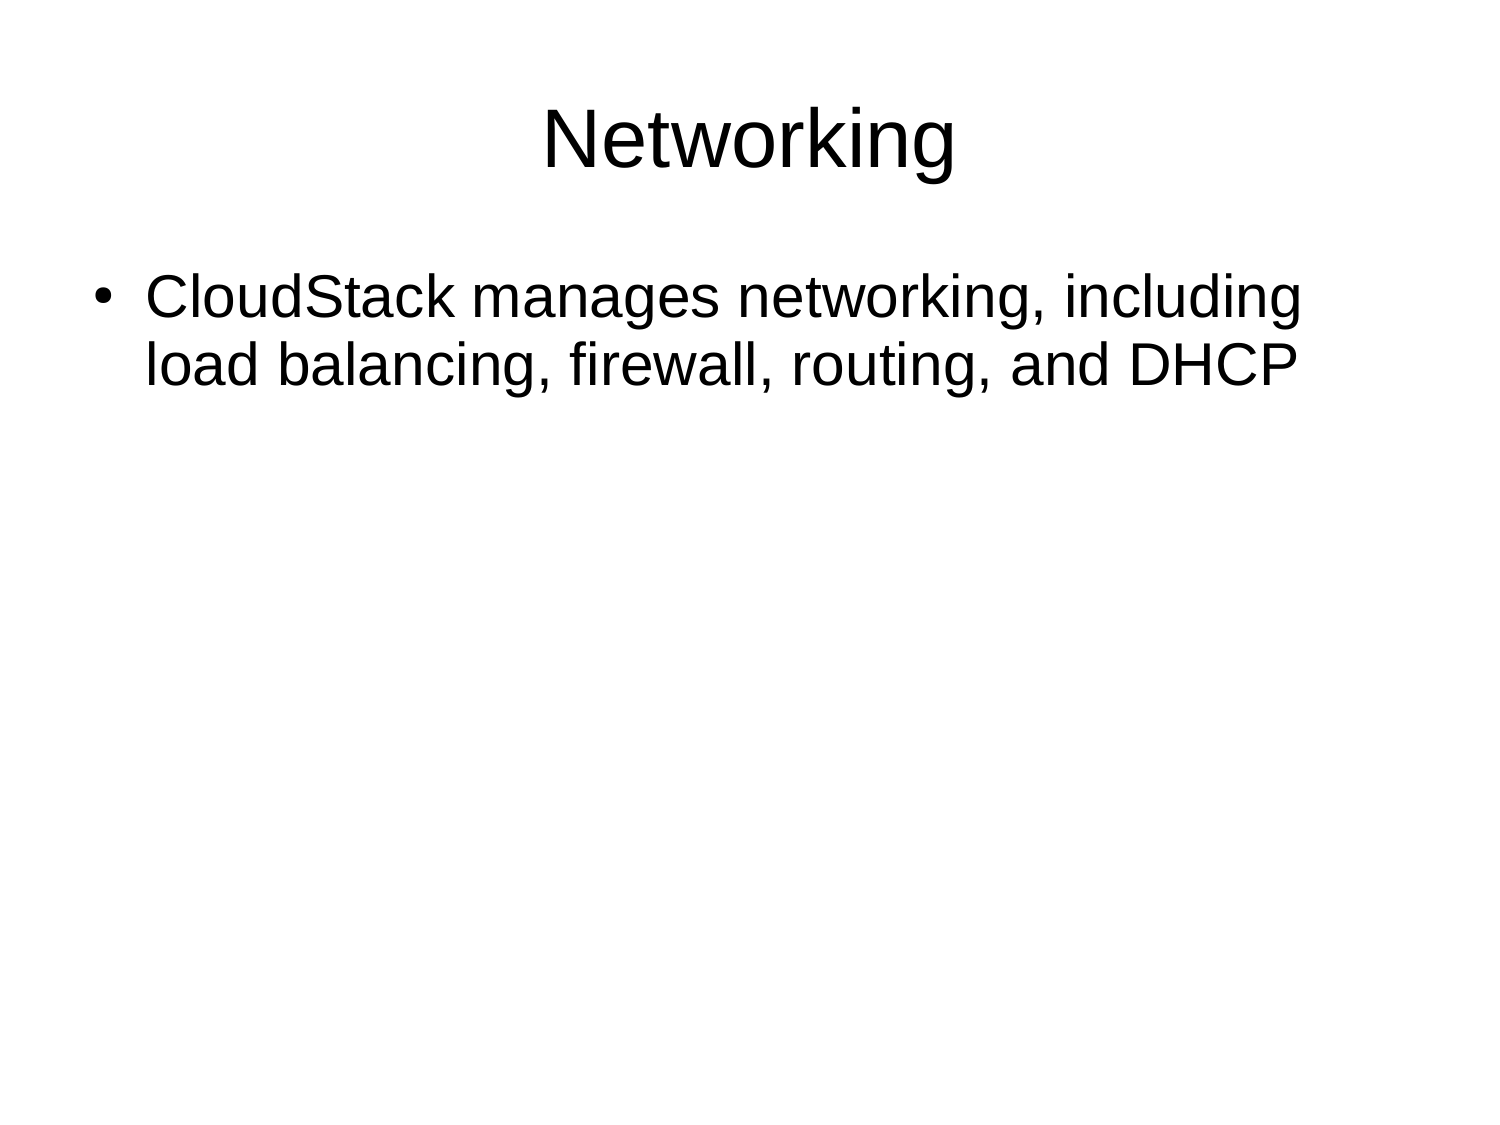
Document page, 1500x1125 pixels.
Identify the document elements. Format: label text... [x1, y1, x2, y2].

list CloudStack manages networking, including load balancing, firewall, routing, and DHCP [75, 263, 1425, 1006]
title Networking [75, 44, 1425, 233]
